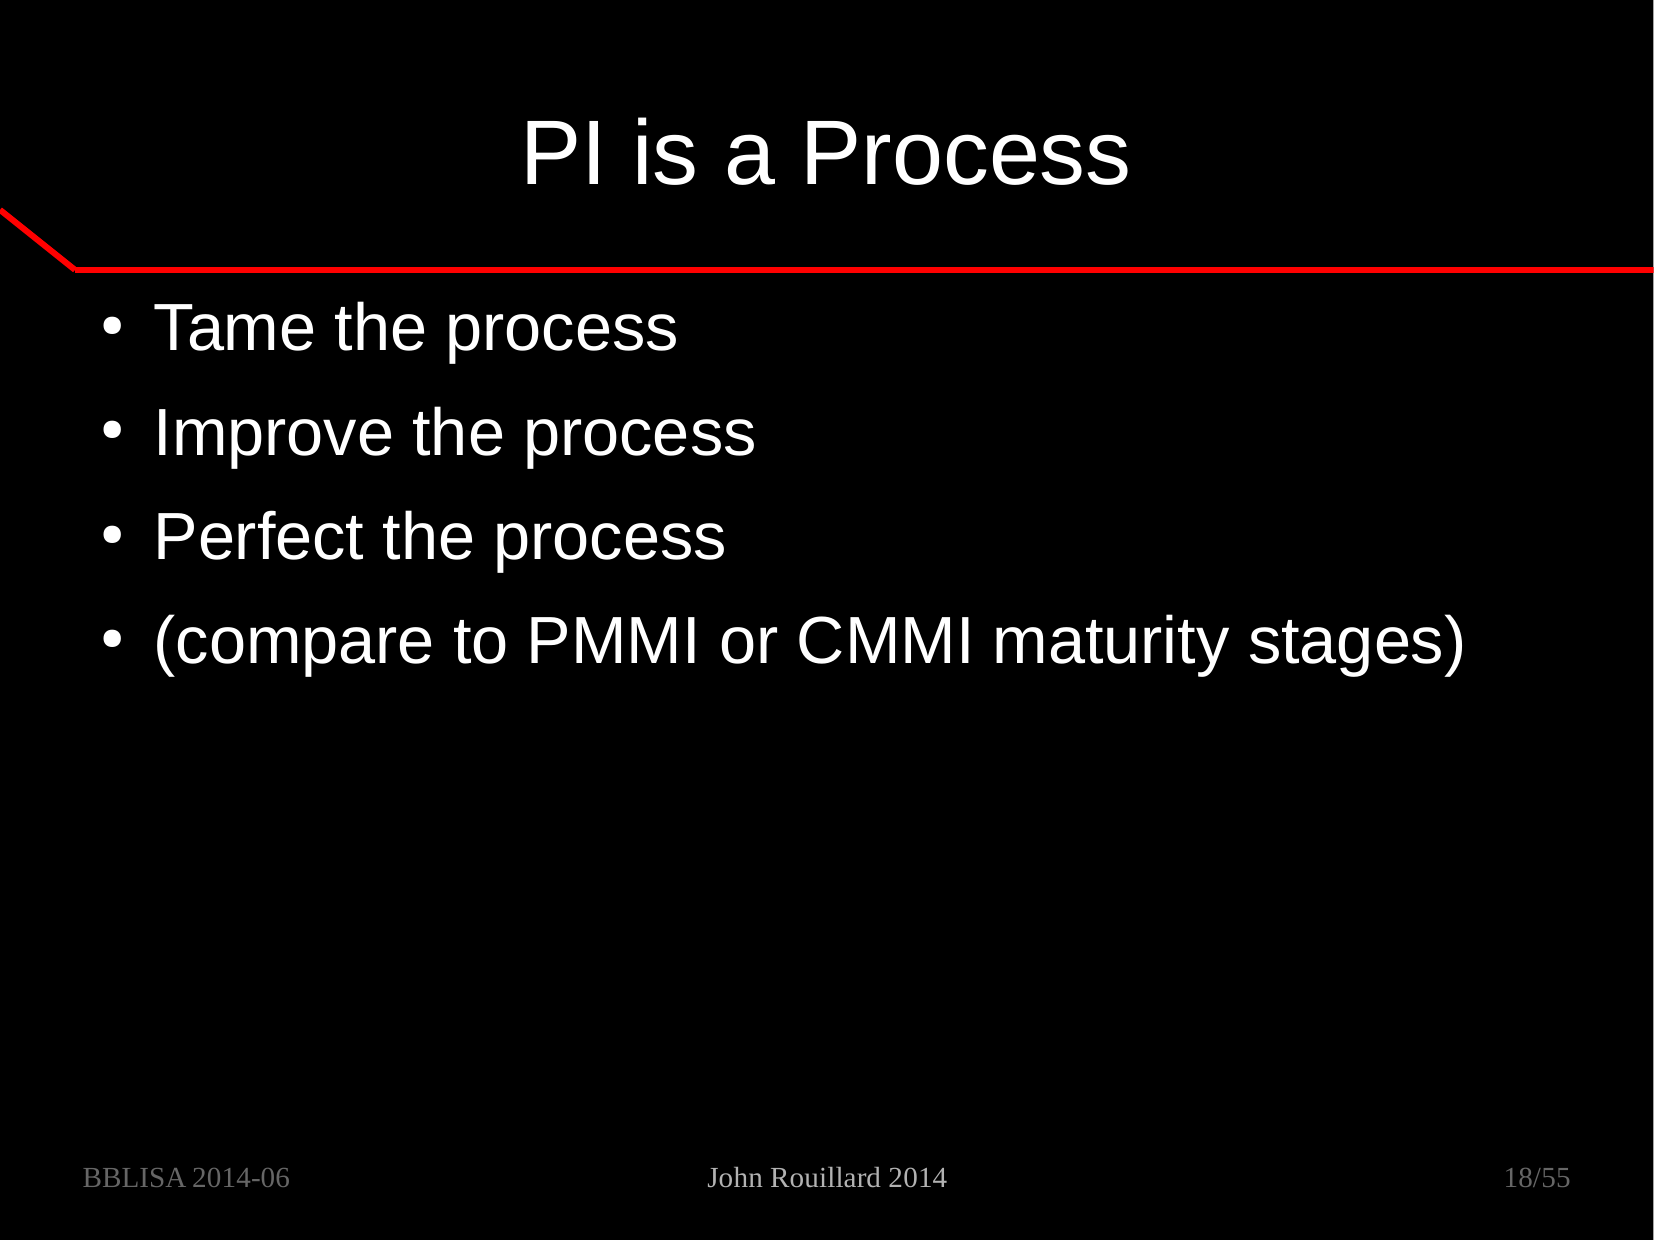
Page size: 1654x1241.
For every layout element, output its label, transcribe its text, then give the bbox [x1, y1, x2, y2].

list Tame the process Improve the process Perfect the process (compare to PMMI or CMMI maturity stages) [82, 290, 1571, 1110]
title PI is a Process [82, 49, 1571, 257]
